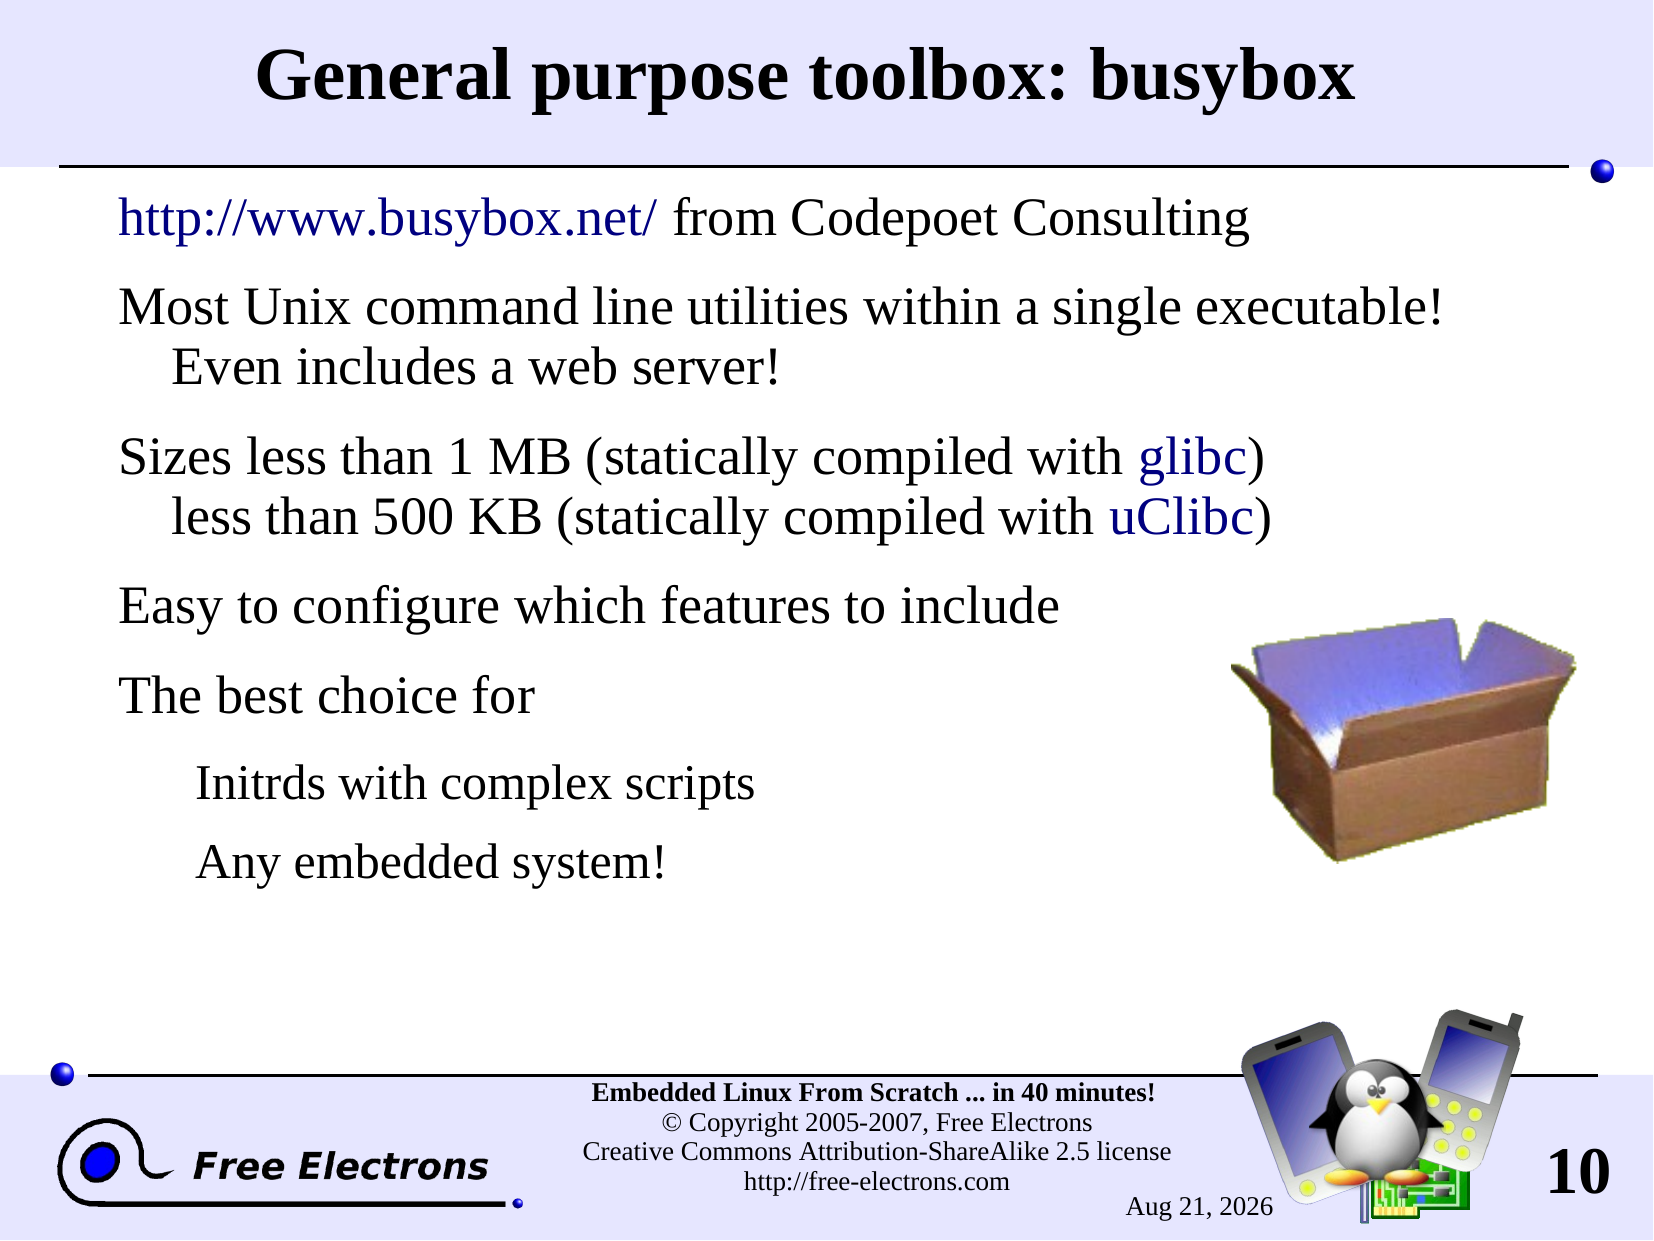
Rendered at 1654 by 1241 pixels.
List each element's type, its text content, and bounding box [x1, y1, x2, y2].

picture [1231, 618, 1579, 864]
picture [50, 1107, 527, 1216]
list http://www.busybox.net/ from Codepoet Consulting Most Unix command line utilities within a single executable! Even includes a web server! Sizes less than 1 MB (statically compiled with glibc) less than 500 KB (statically compiled with uClibc) Easy to configure which features to include The best choice for Initrds with complex scripts Any embedded system! [100, 186, 1513, 1052]
title General purpose toolbox: busybox [60, 18, 1551, 132]
picture [1226, 1006, 1538, 1241]
